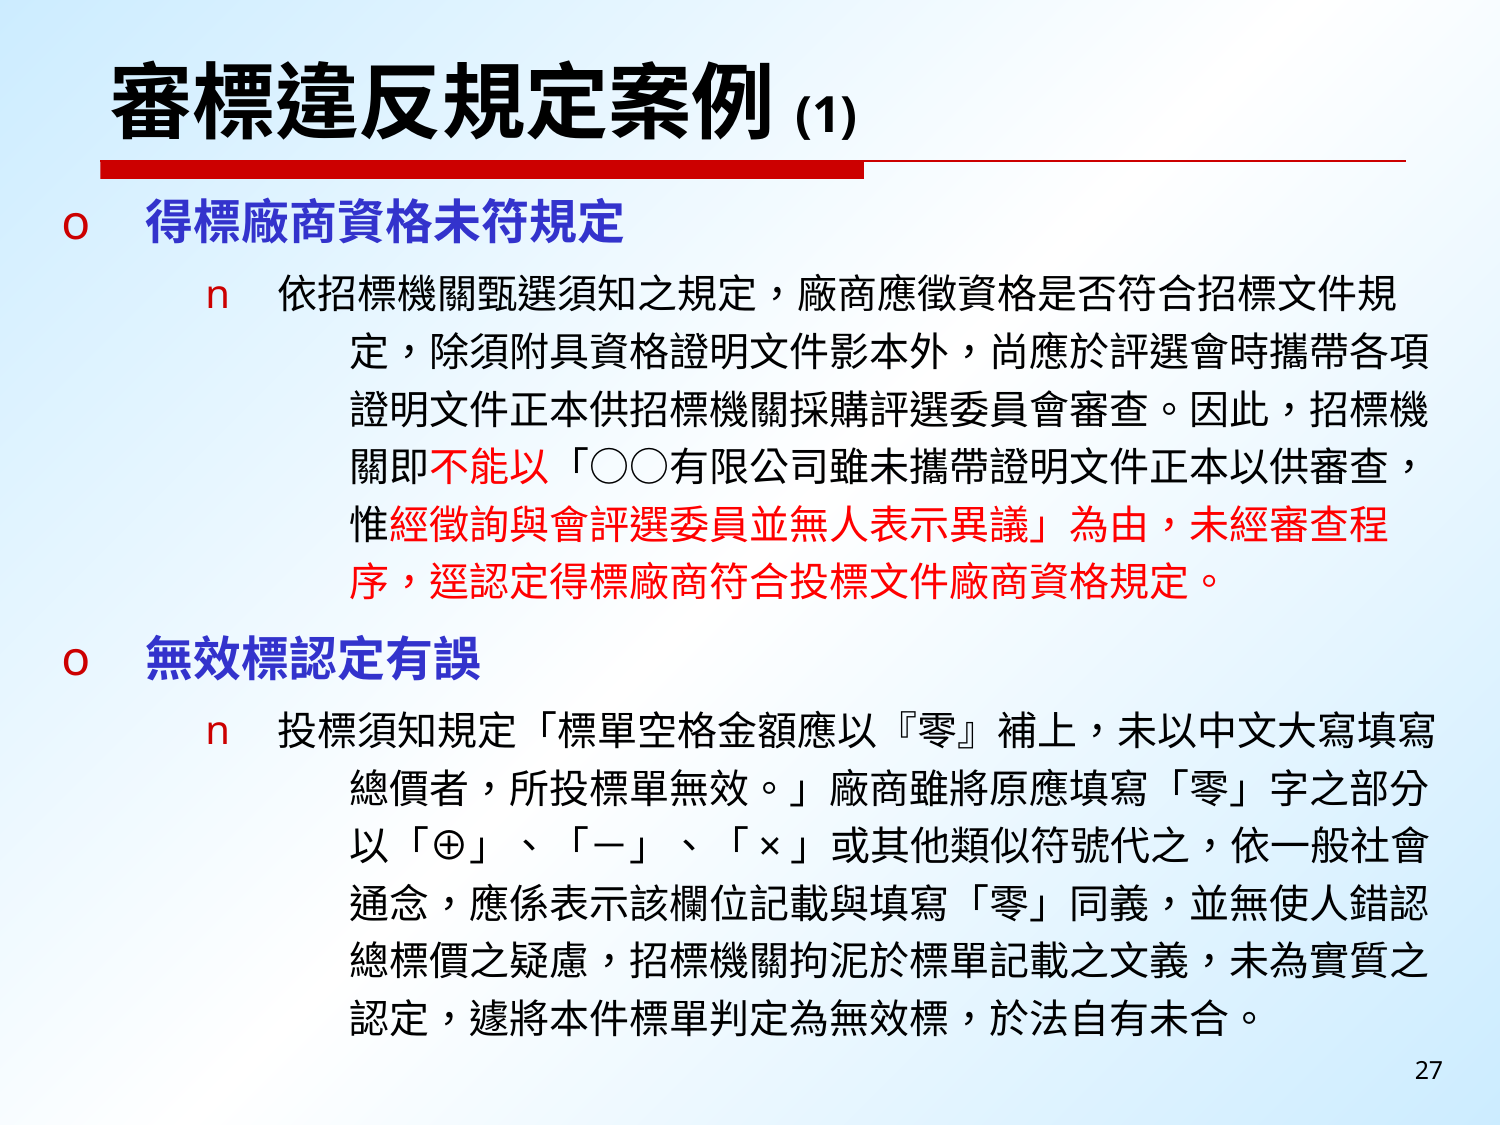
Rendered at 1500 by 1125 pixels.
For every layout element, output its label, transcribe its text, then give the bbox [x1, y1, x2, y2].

title 審標違反規定案例(1) [94, 30, 1407, 158]
list 得標廠商資格未符規定 依招標機關甄選須知之規定，廠商應徵資格是否符合招標文件規定，除須附具資格證明文件影本外，尚應於評選會時攜帶各項證明文件正本供招標機關採購評選委員會審查。因此，招標機關即不能以「○○有限公司雖未攜帶證明文件正本以供審查，惟經徵詢與會評選委員並無人表示異議」為由，未經審查程序，逕認定得標廠商符合投標文件廠商資格規定。 無效標認定有誤 投標須知規定「標單空格金額應以『零』補上，未以中文大寫填寫總價者，所投標單無效。」廠商雖將原應填寫「零」字之部分以「⊕」、「－」、「×」或其他類似符號代之，依一般社會通念，應係表示該欄位記載與填寫「零」同義，並無使人錯認總標價之疑慮，招標機關拘泥於標單記載之文義，未為實質之認定，遽將本件標單判定為無效標，於法自有未合。 [46, 172, 1459, 1102]
